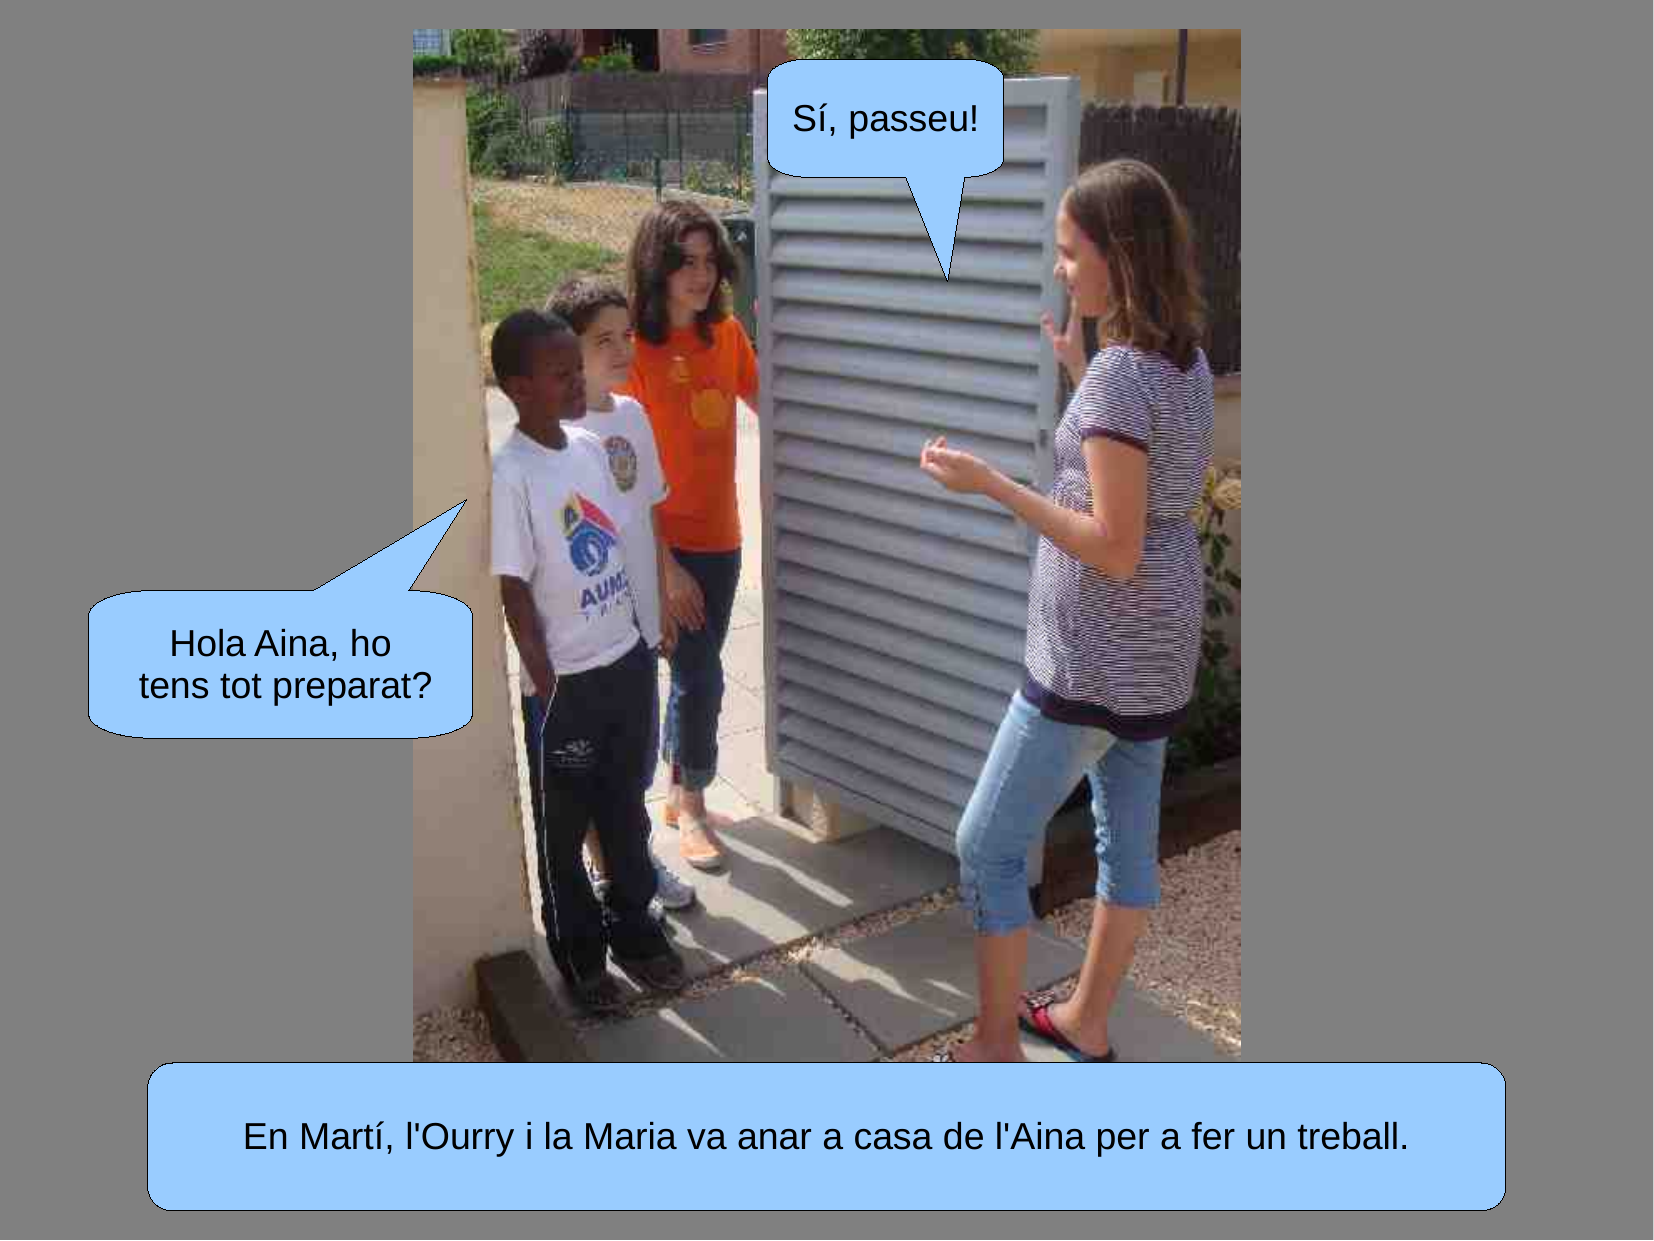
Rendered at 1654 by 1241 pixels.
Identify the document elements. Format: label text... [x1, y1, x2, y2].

text_box En Martí, l'Ourry i la Maria va anar a casa de l'Aina per a fer un treball. [147, 1062, 1506, 1211]
picture [413, 29, 1241, 1062]
text_box Sí, passeu! [767, 59, 1004, 282]
text_box Hola Aina, ho tens tot preparat? [88, 499, 473, 739]
